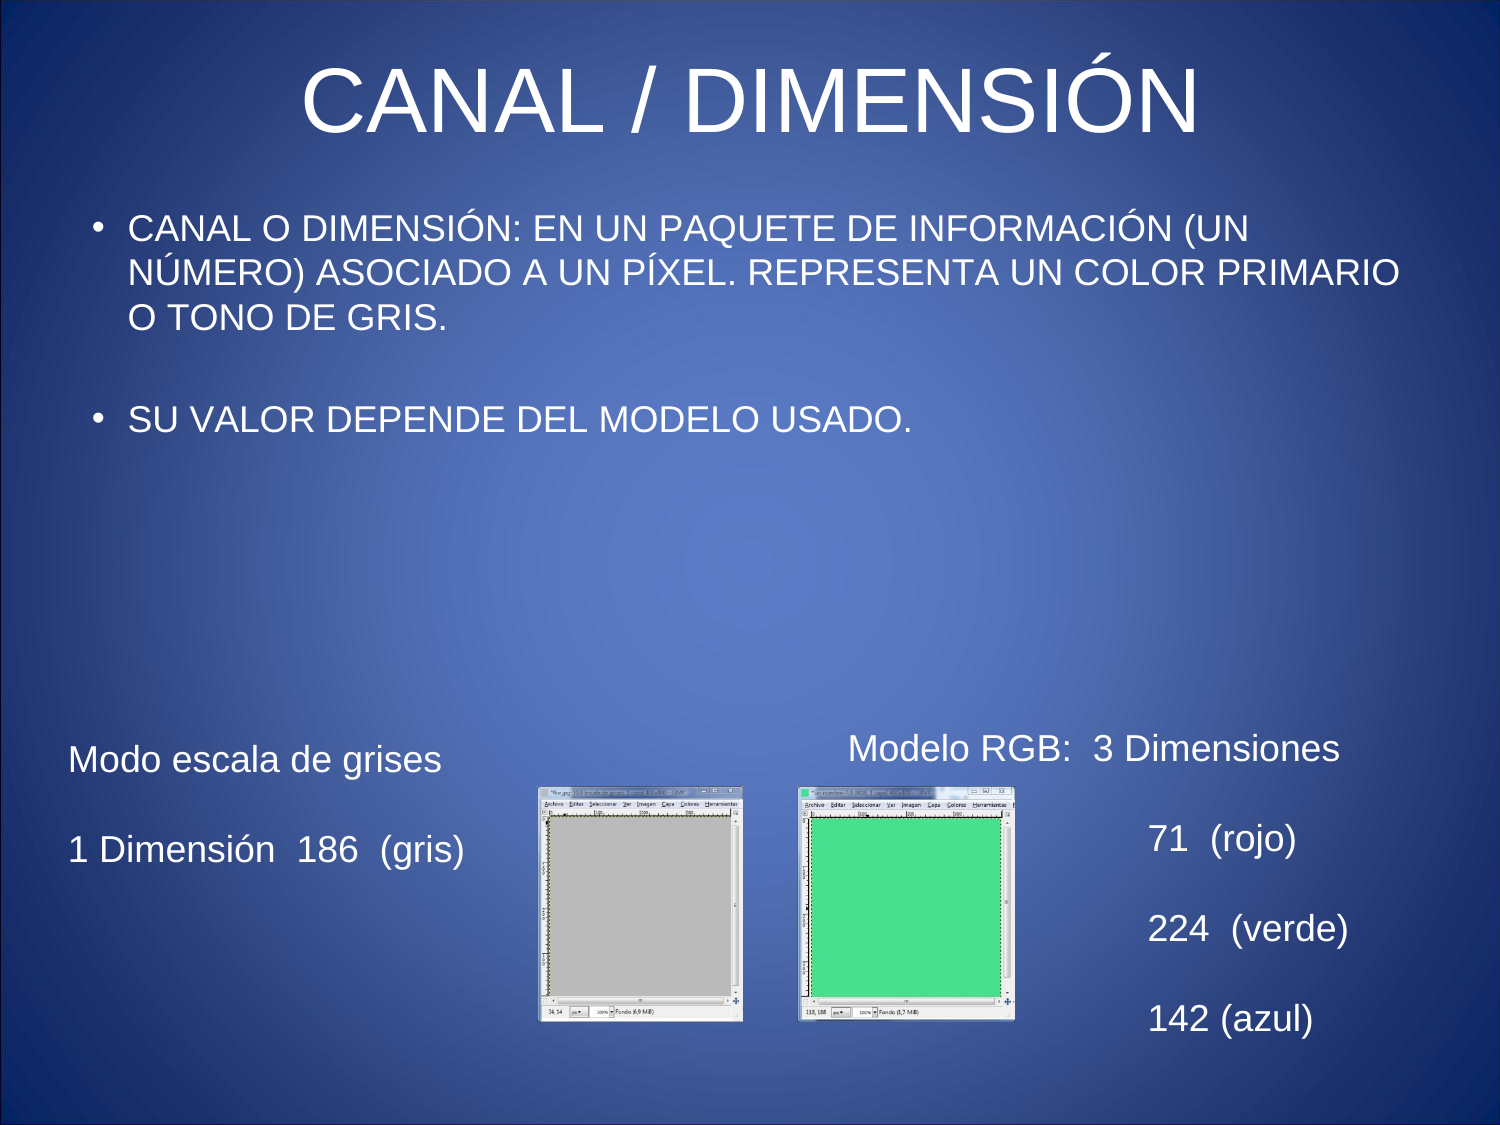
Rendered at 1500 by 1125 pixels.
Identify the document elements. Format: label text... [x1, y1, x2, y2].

text_box Modo escala de grises 1 Dimensión 186 (gris) [53, 727, 522, 879]
text_box Modelo RGB: 3 Dimensiones 71 (rojo) 224 (verde) 142 (azul) [832, 716, 1420, 1047]
list CANAL O DIMENSIÓN: EN UN PAQUETE DE INFORMACIÓN (UN NÚMERO) ASOCIADO A UN PÍXEL. REPRESENTA UN COLOR PRIMARIO O TONO DE GRIS. SU VALOR DEPENDE DEL MODELO USADO. [76, 196, 1427, 450]
title CANAL / DIMENSIÓN [76, 19, 1427, 174]
picture [0, 0, 1500, 1125]
